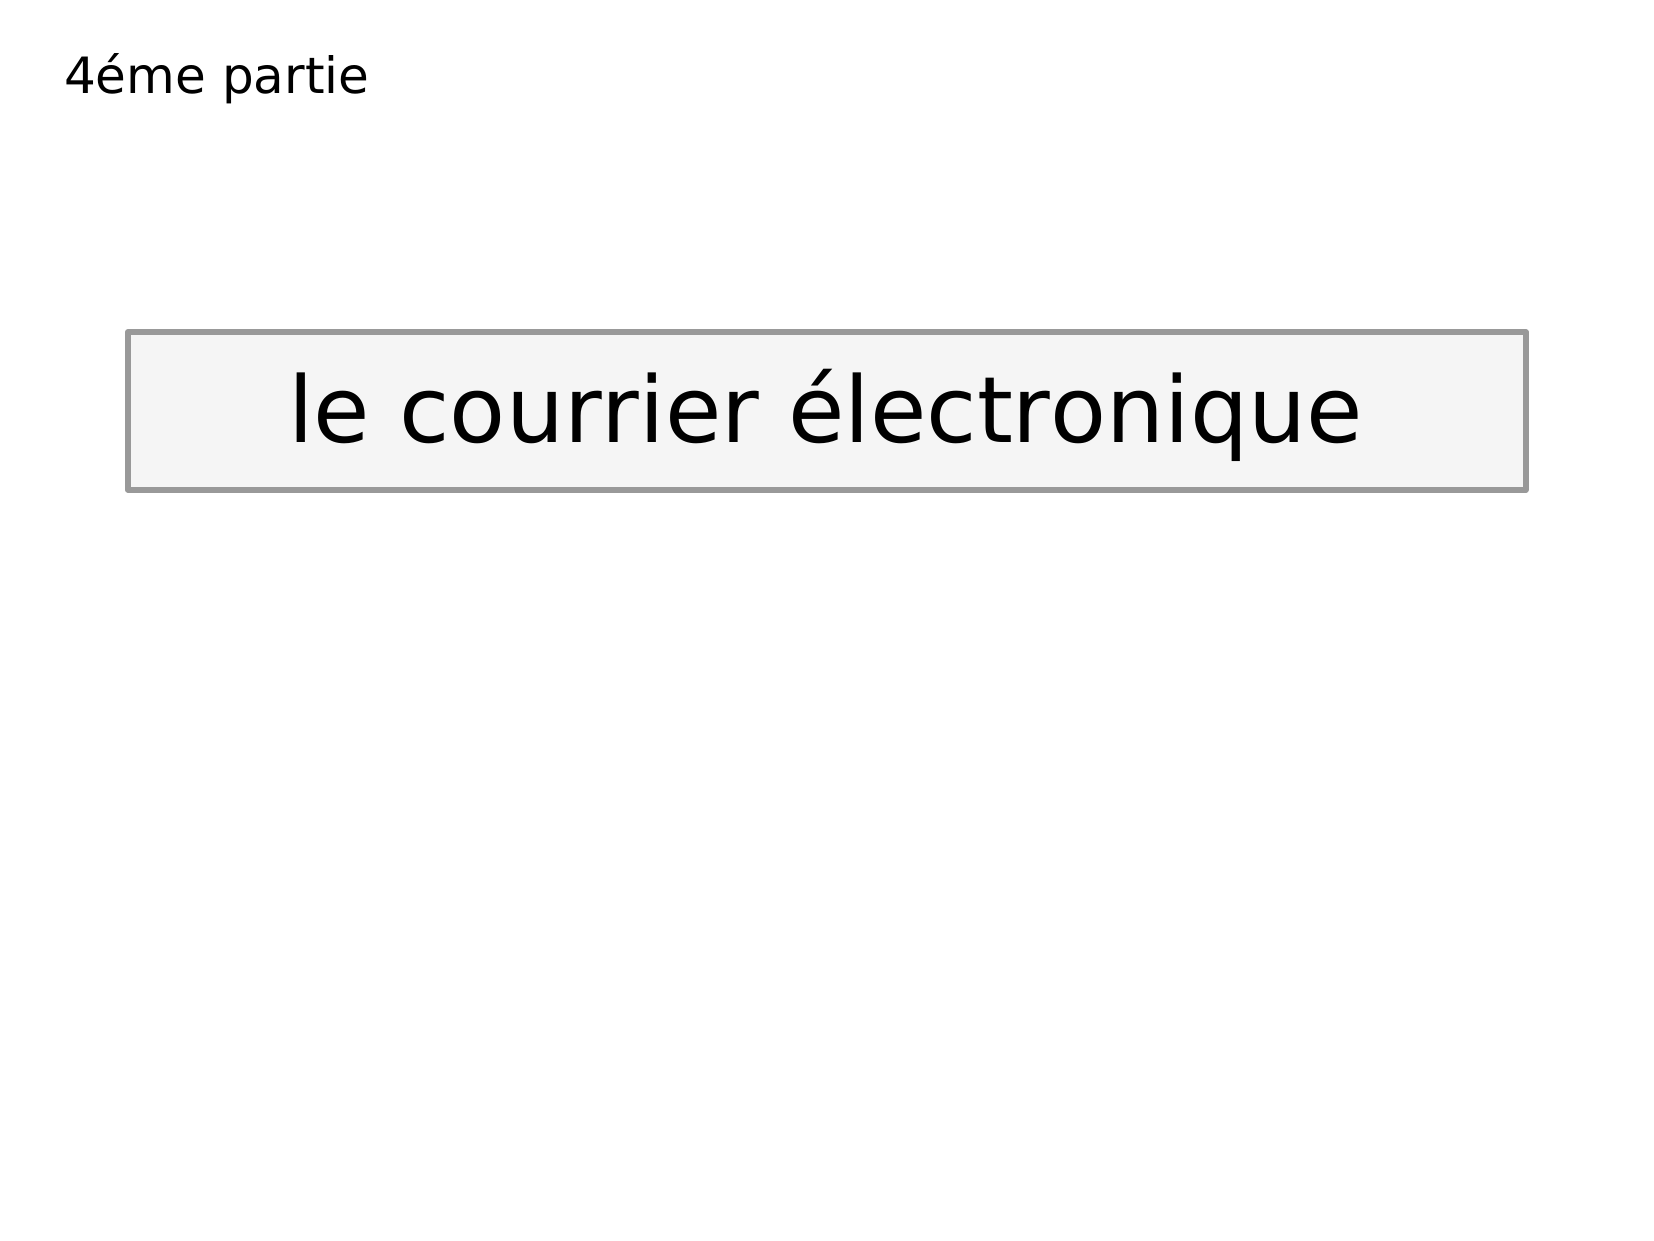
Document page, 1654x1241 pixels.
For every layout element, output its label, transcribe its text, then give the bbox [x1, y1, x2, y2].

text_box [127, 331, 1526, 490]
text_box 4éme partie [43, 47, 391, 106]
title le courrier électronique [136, 347, 1518, 473]
